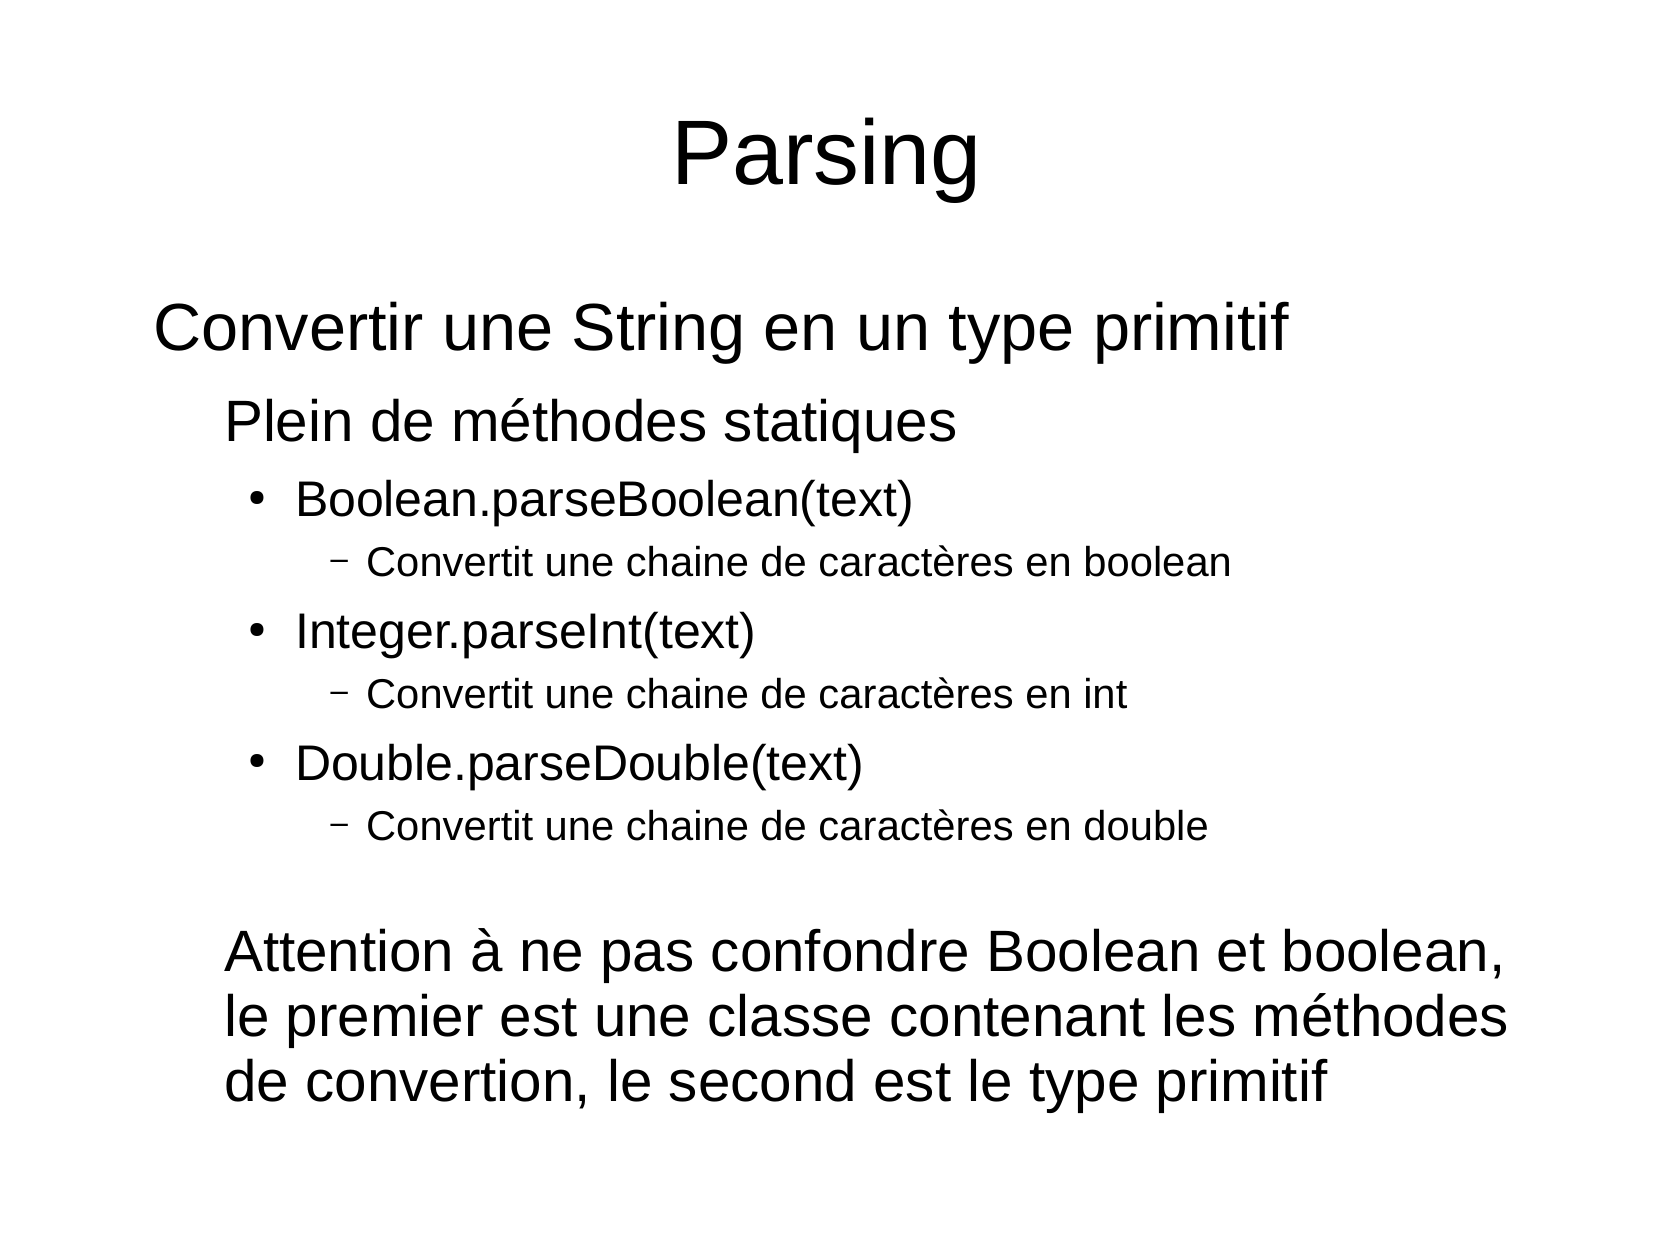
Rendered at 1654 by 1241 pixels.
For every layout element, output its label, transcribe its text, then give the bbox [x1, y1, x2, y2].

list Convertir une String en un type primitif Plein de méthodes statiques Boolean.parseBoolean(text) Convertit une chaine de caractères en boolean Integer.parseInt(text) Convertit une chaine de caractères en int Double.parseDouble(text) Convertit une chaine de caractères en double Attention à ne pas confondre Boolean et boolean, le premier est une classe contenant les méthodes de convertion, le second est le type primitif [82, 290, 1571, 1126]
title Parsing [82, 49, 1571, 257]
